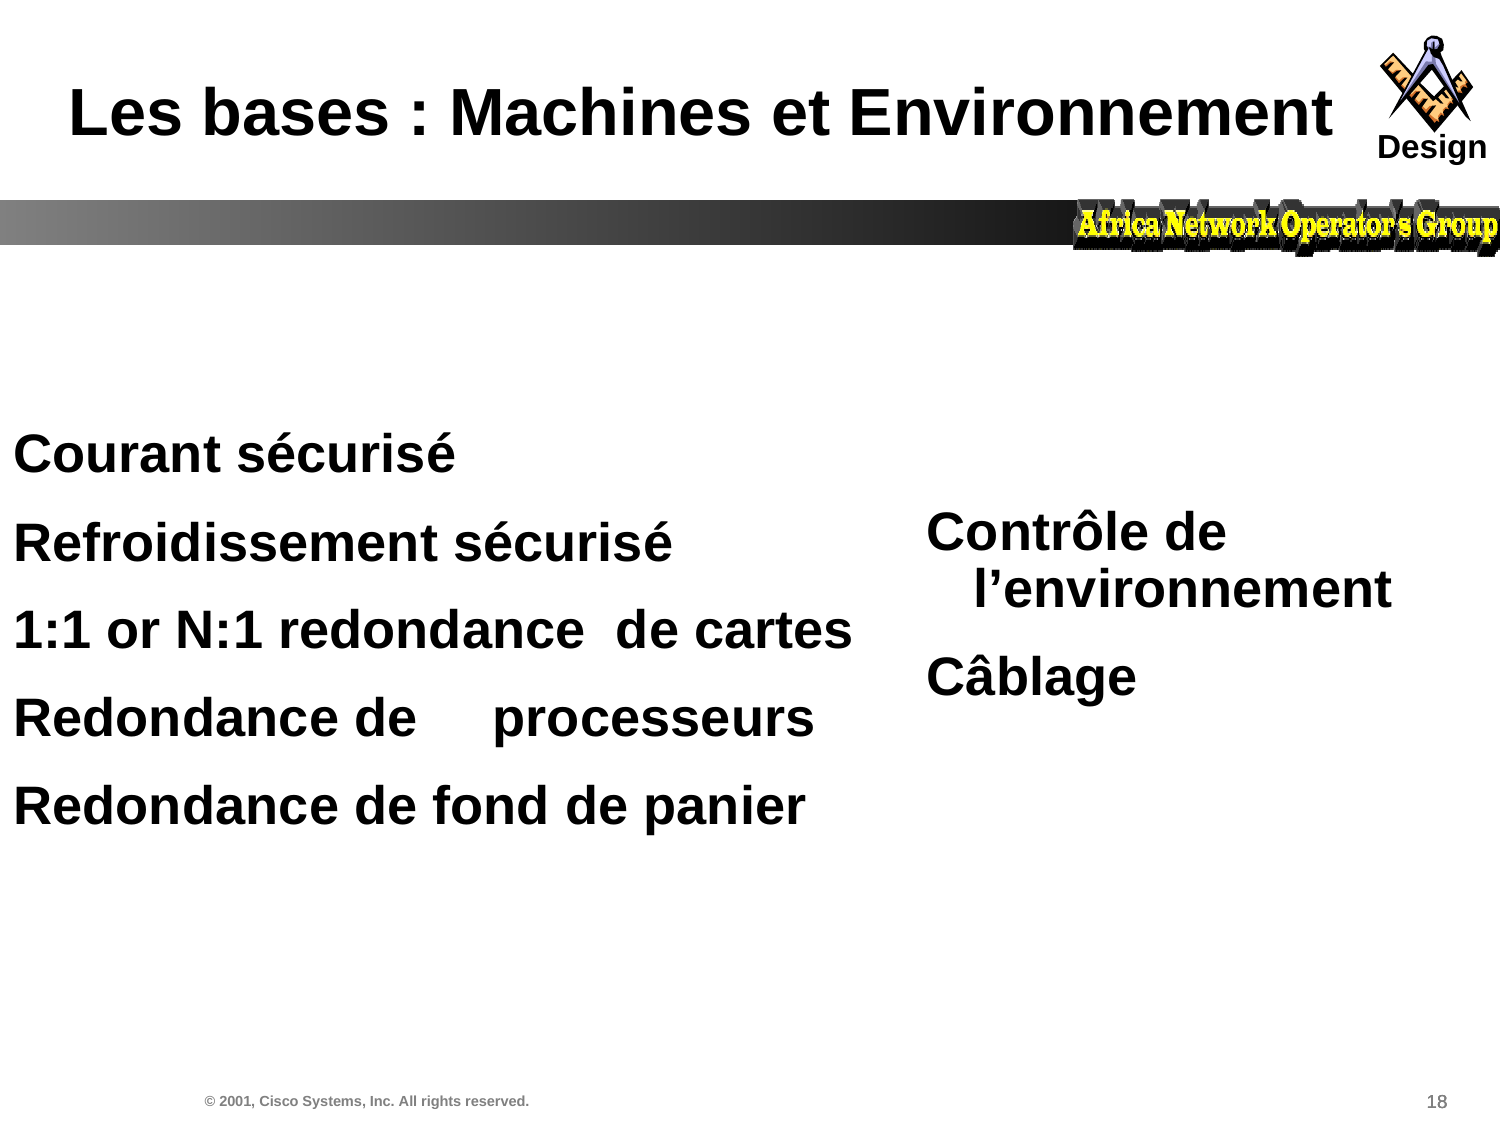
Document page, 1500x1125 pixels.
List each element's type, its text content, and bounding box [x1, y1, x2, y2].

title Les bases : Machines et Environnement [55, 66, 1379, 155]
list Contrôle de l’environnement Câblage [820, 489, 1500, 723]
picture [1070, 180, 1500, 275]
list Courant sécurisé Refroidissement sécurisé 1:1 or N:1 redondance de cartes Redondance de processeurs Redondance de fond de panier [0, 340, 871, 922]
picture [1379, 34, 1474, 123]
text_box Design [1365, 123, 1500, 173]
